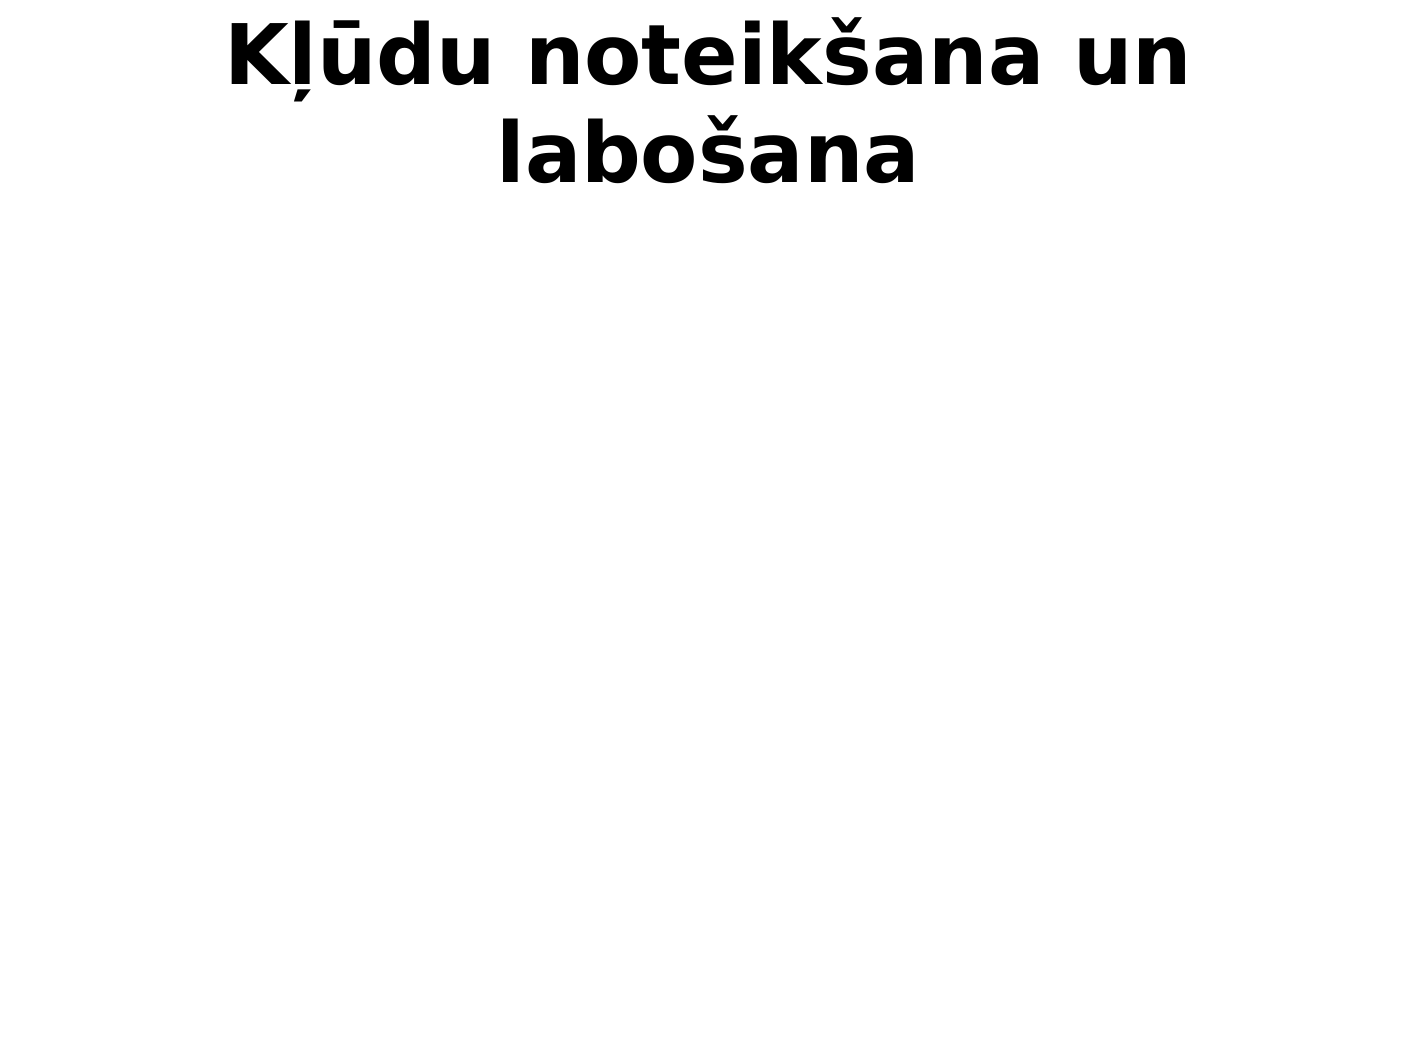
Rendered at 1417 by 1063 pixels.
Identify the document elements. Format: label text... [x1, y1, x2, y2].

title Kļūdu noteikšana un labošana [70, 7, 1346, 202]
